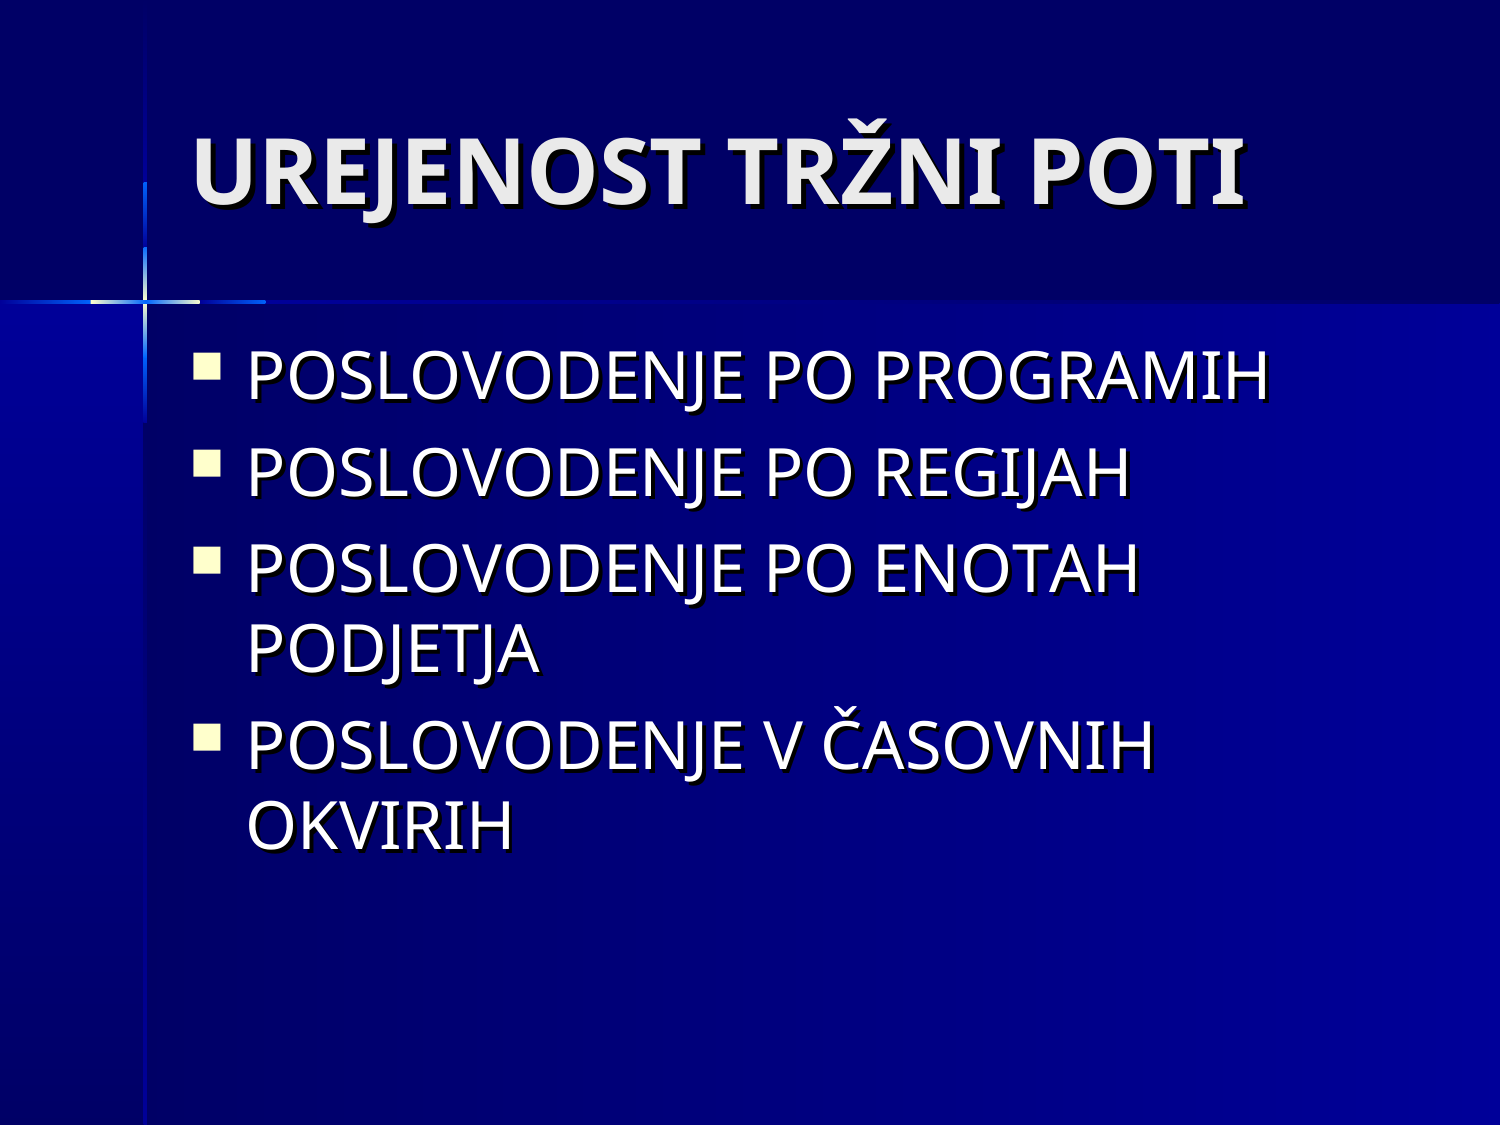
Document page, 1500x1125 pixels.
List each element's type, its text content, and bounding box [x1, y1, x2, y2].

title UREJENOST TRŽNI POTI [174, 49, 1413, 285]
list POSLOVODENJE PO PROGRAMIH POSLOVODENJE PO REGIJAH POSLOVODENJE PO ENOTAH PODJETJA POSLOVODENJE V ČASOVNIH OKVIRIH [174, 324, 1413, 1001]
